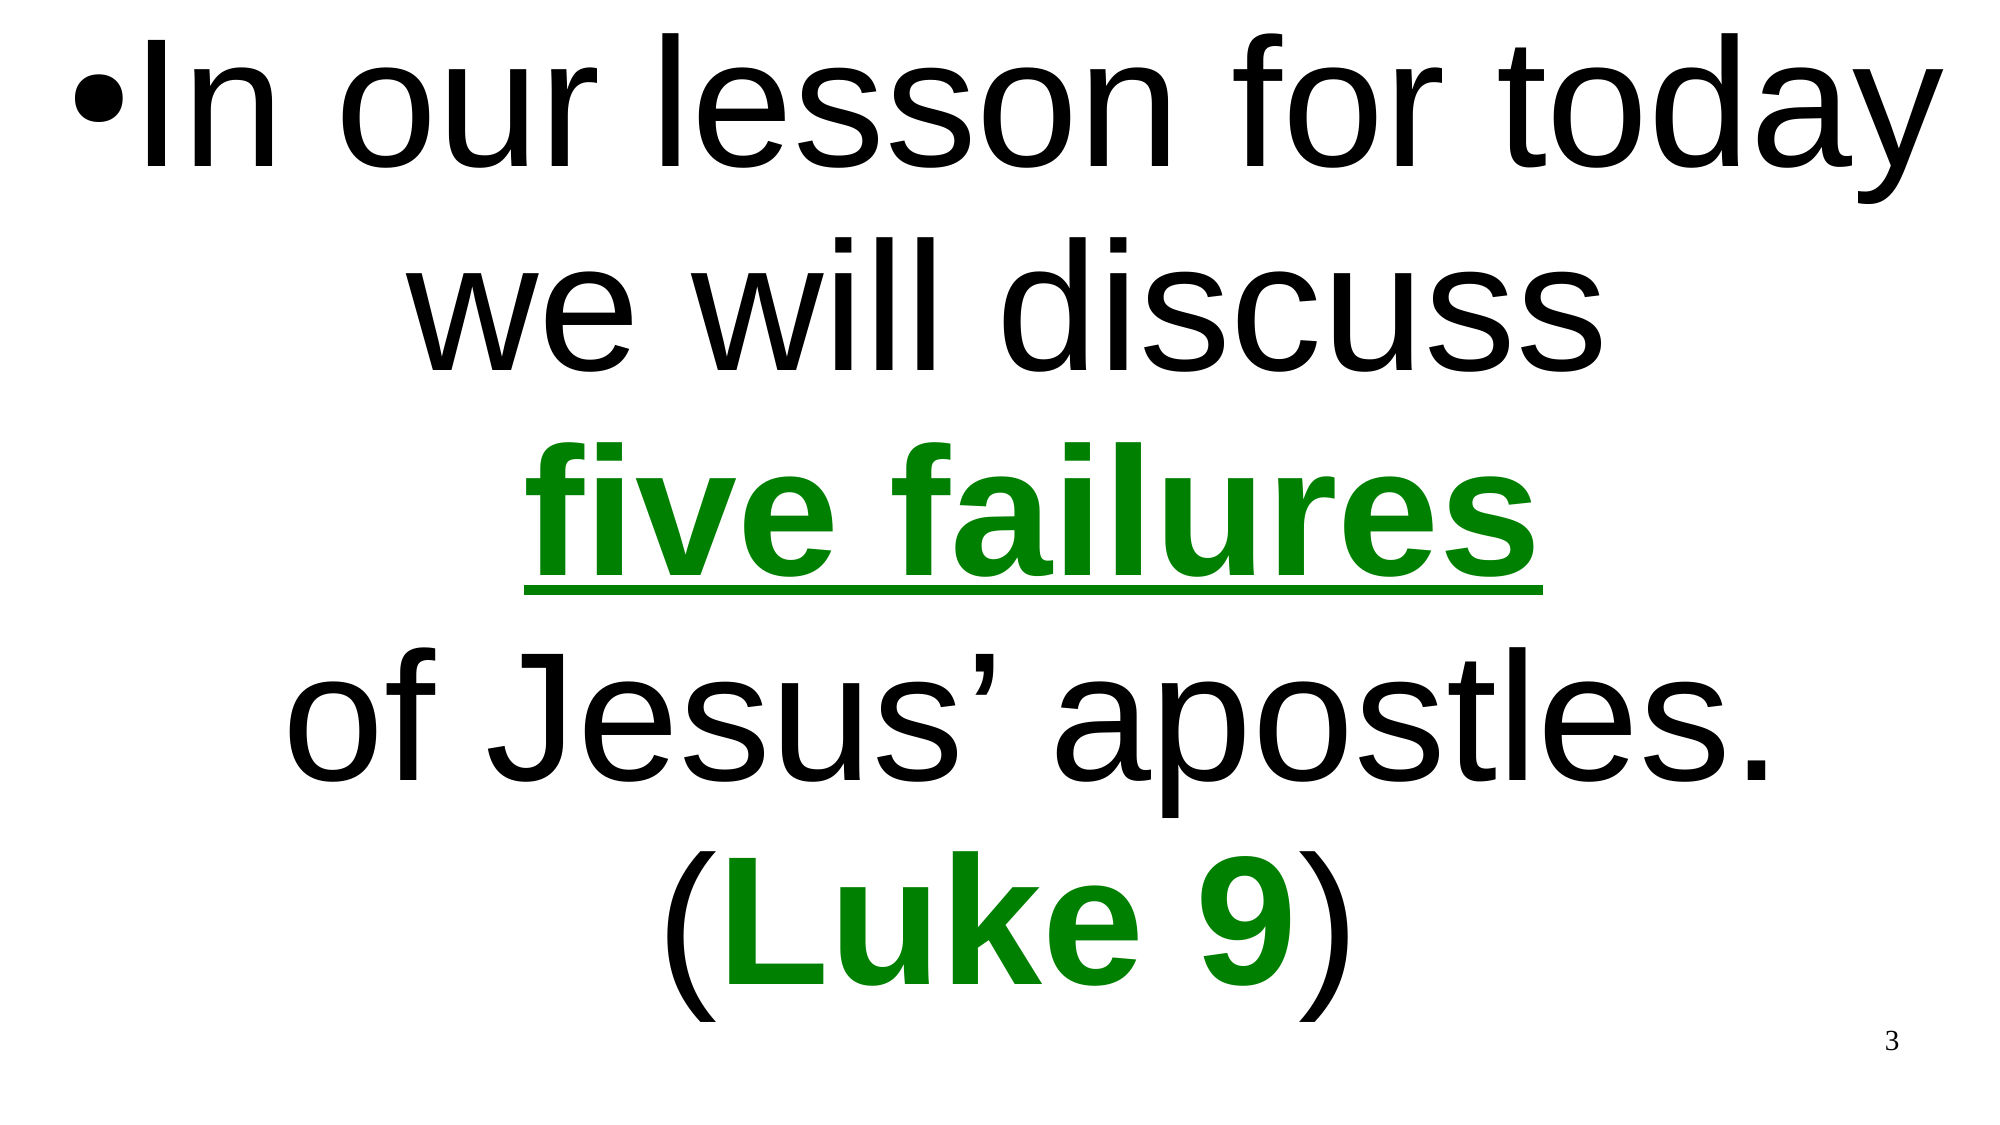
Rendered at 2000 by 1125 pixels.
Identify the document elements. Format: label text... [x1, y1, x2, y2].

list In our lesson for today we will discuss five failures of Jesus’ apostles. (Luke 9) [0, 0, 1996, 1123]
